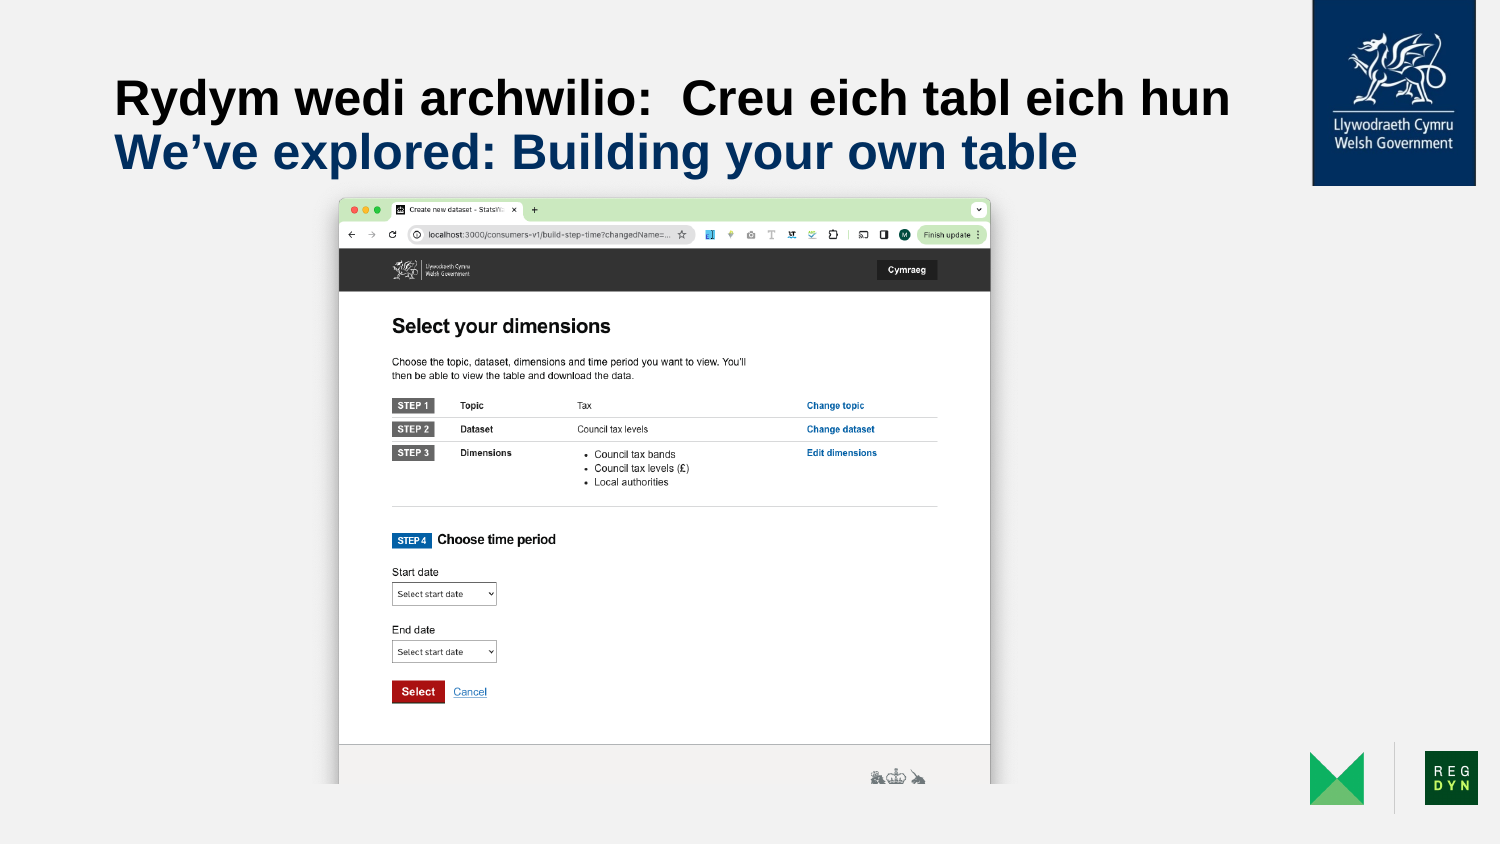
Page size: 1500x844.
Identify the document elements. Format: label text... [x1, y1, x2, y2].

picture [1425, 751, 1478, 805]
title Rydym wedi archwilio: Creu eich tabl eich hun We’ve explored: Building your own table [103, 44, 1397, 209]
picture [1310, 752, 1364, 805]
picture [307, 209, 1022, 784]
